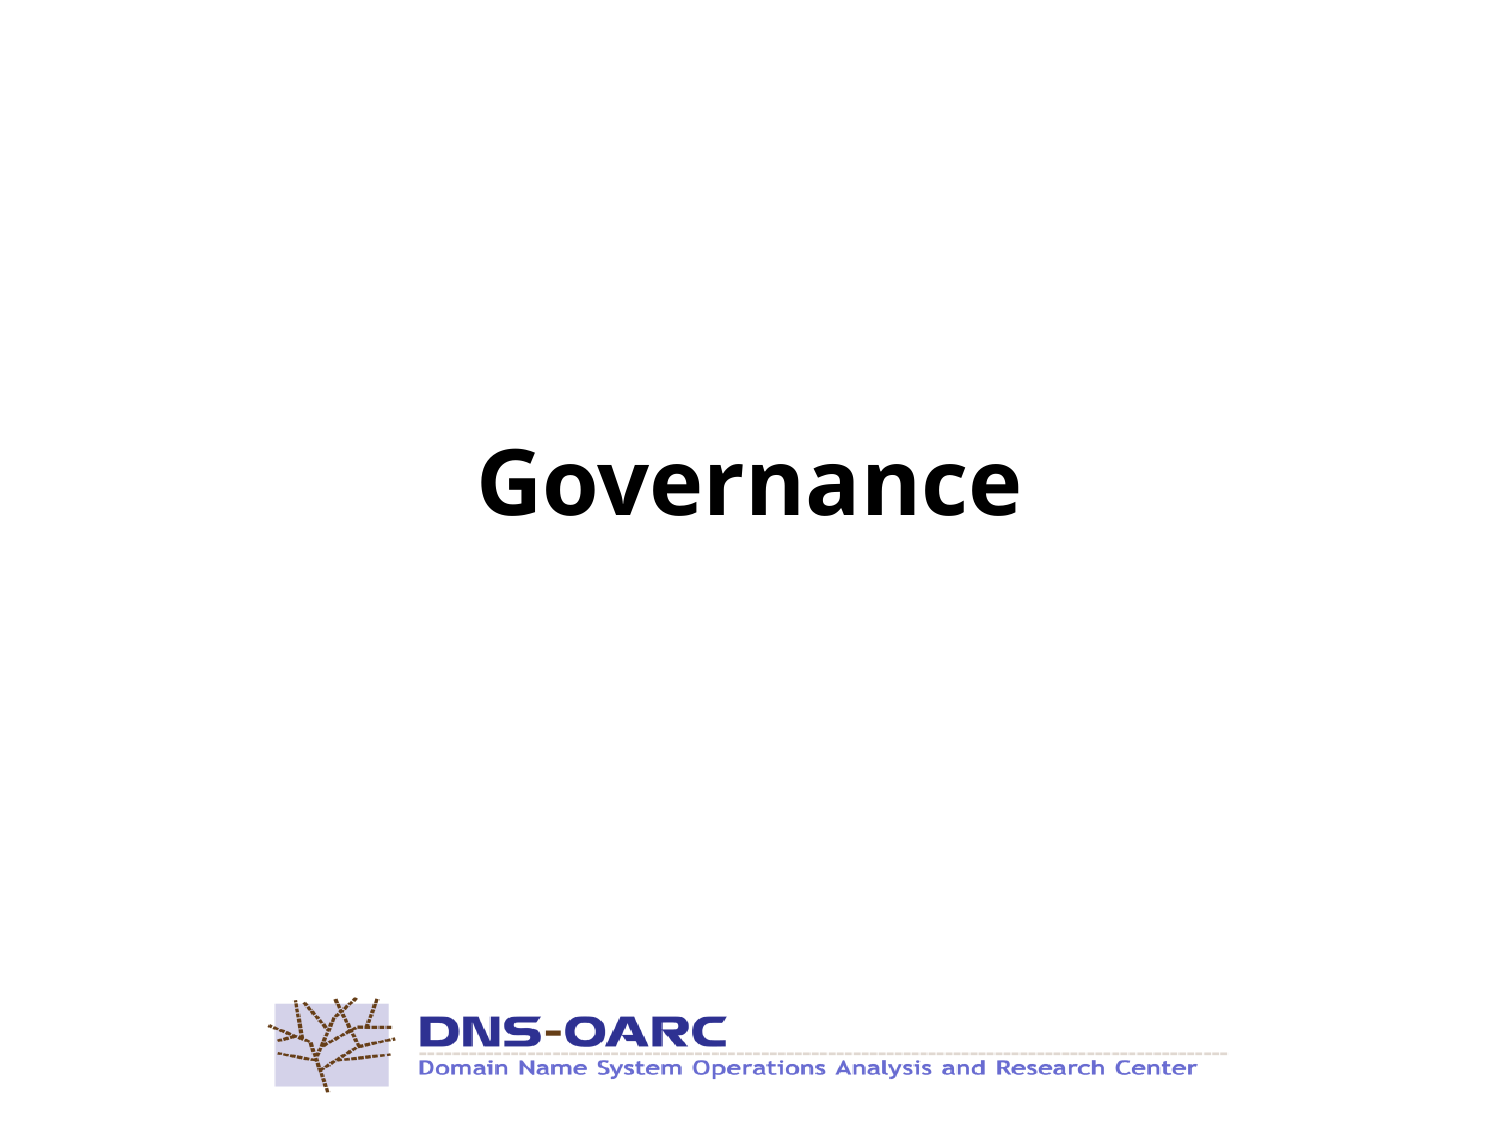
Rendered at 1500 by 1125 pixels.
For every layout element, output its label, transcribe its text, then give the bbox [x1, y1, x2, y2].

picture [214, 991, 1259, 1099]
subtitle Governance [75, 44, 1425, 916]
